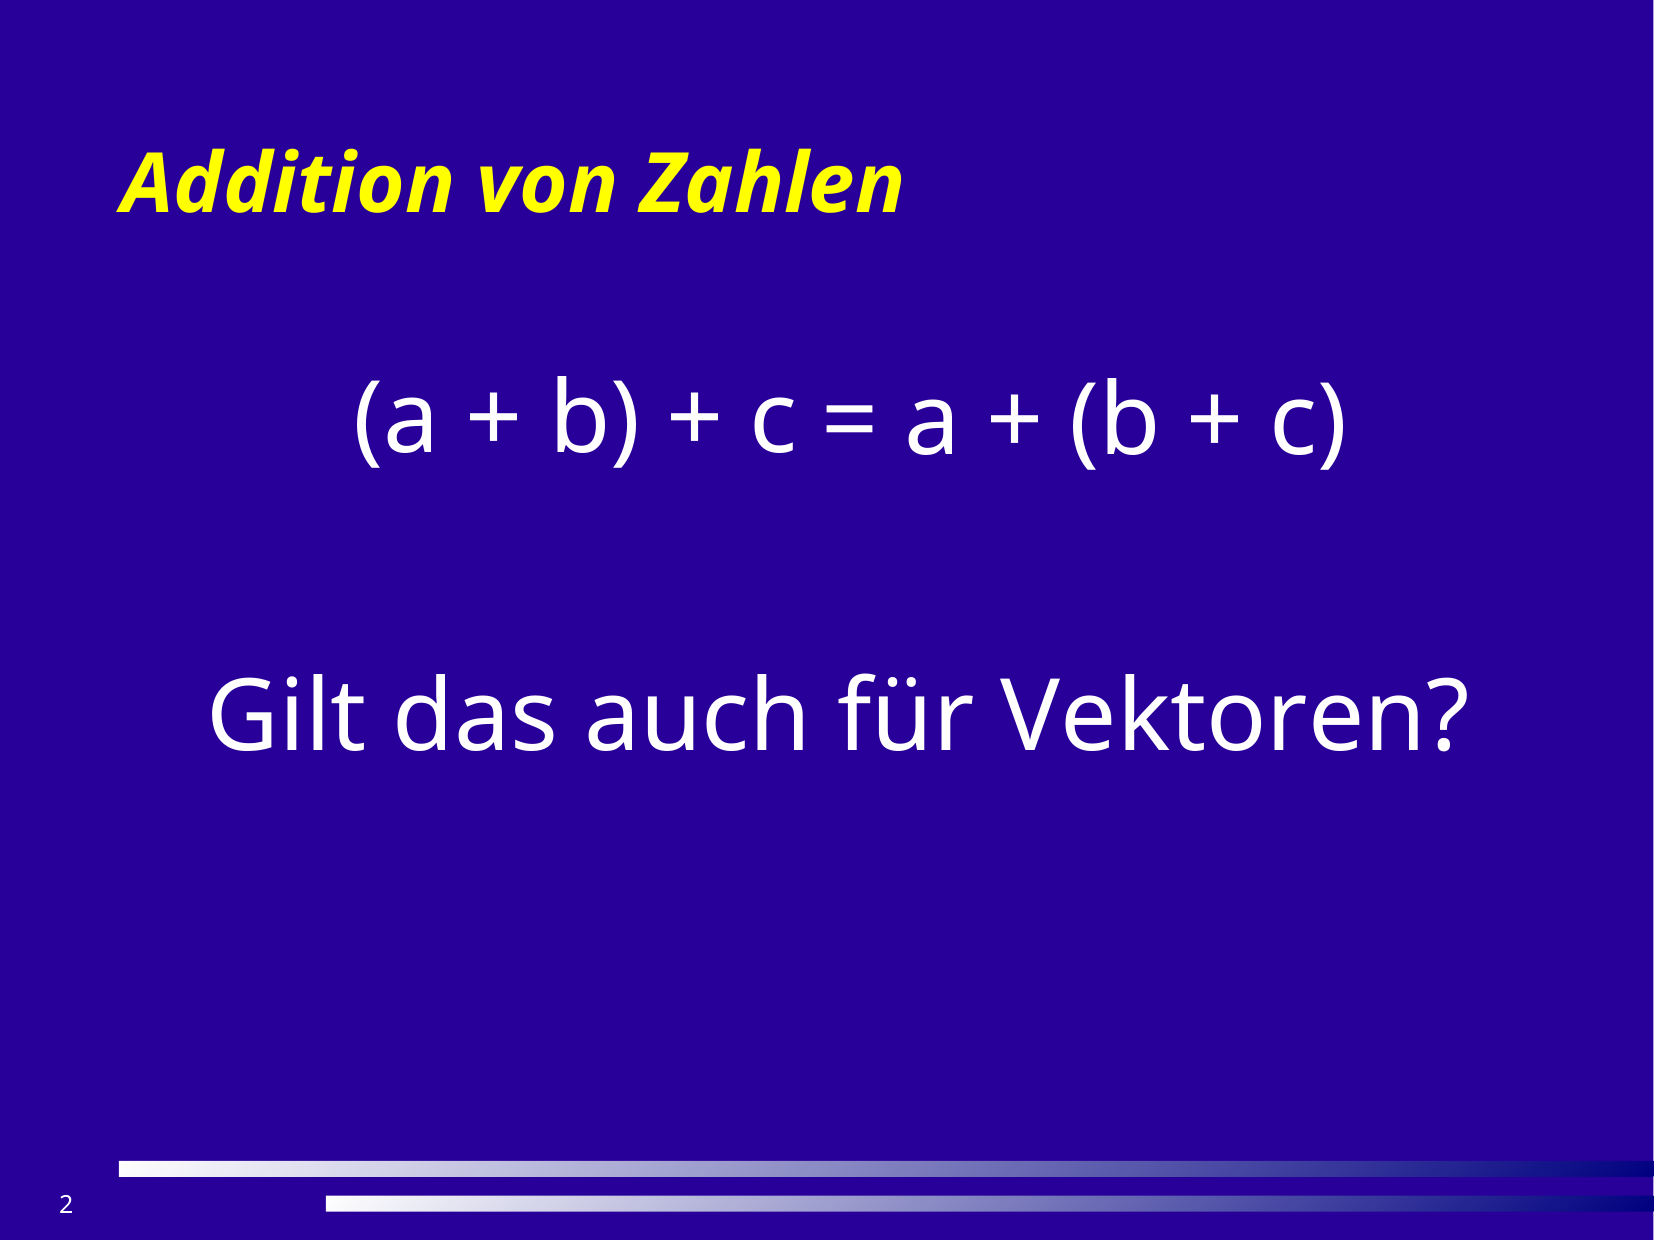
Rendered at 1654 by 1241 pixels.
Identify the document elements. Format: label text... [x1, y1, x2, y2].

text_box Gilt das auch für Vektoren? [206, 620, 1500, 780]
title Addition von Zahlen [121, 46, 1534, 296]
list = a + (b + c) [803, 324, 1506, 1135]
list (a + b) + c [121, 322, 824, 1133]
